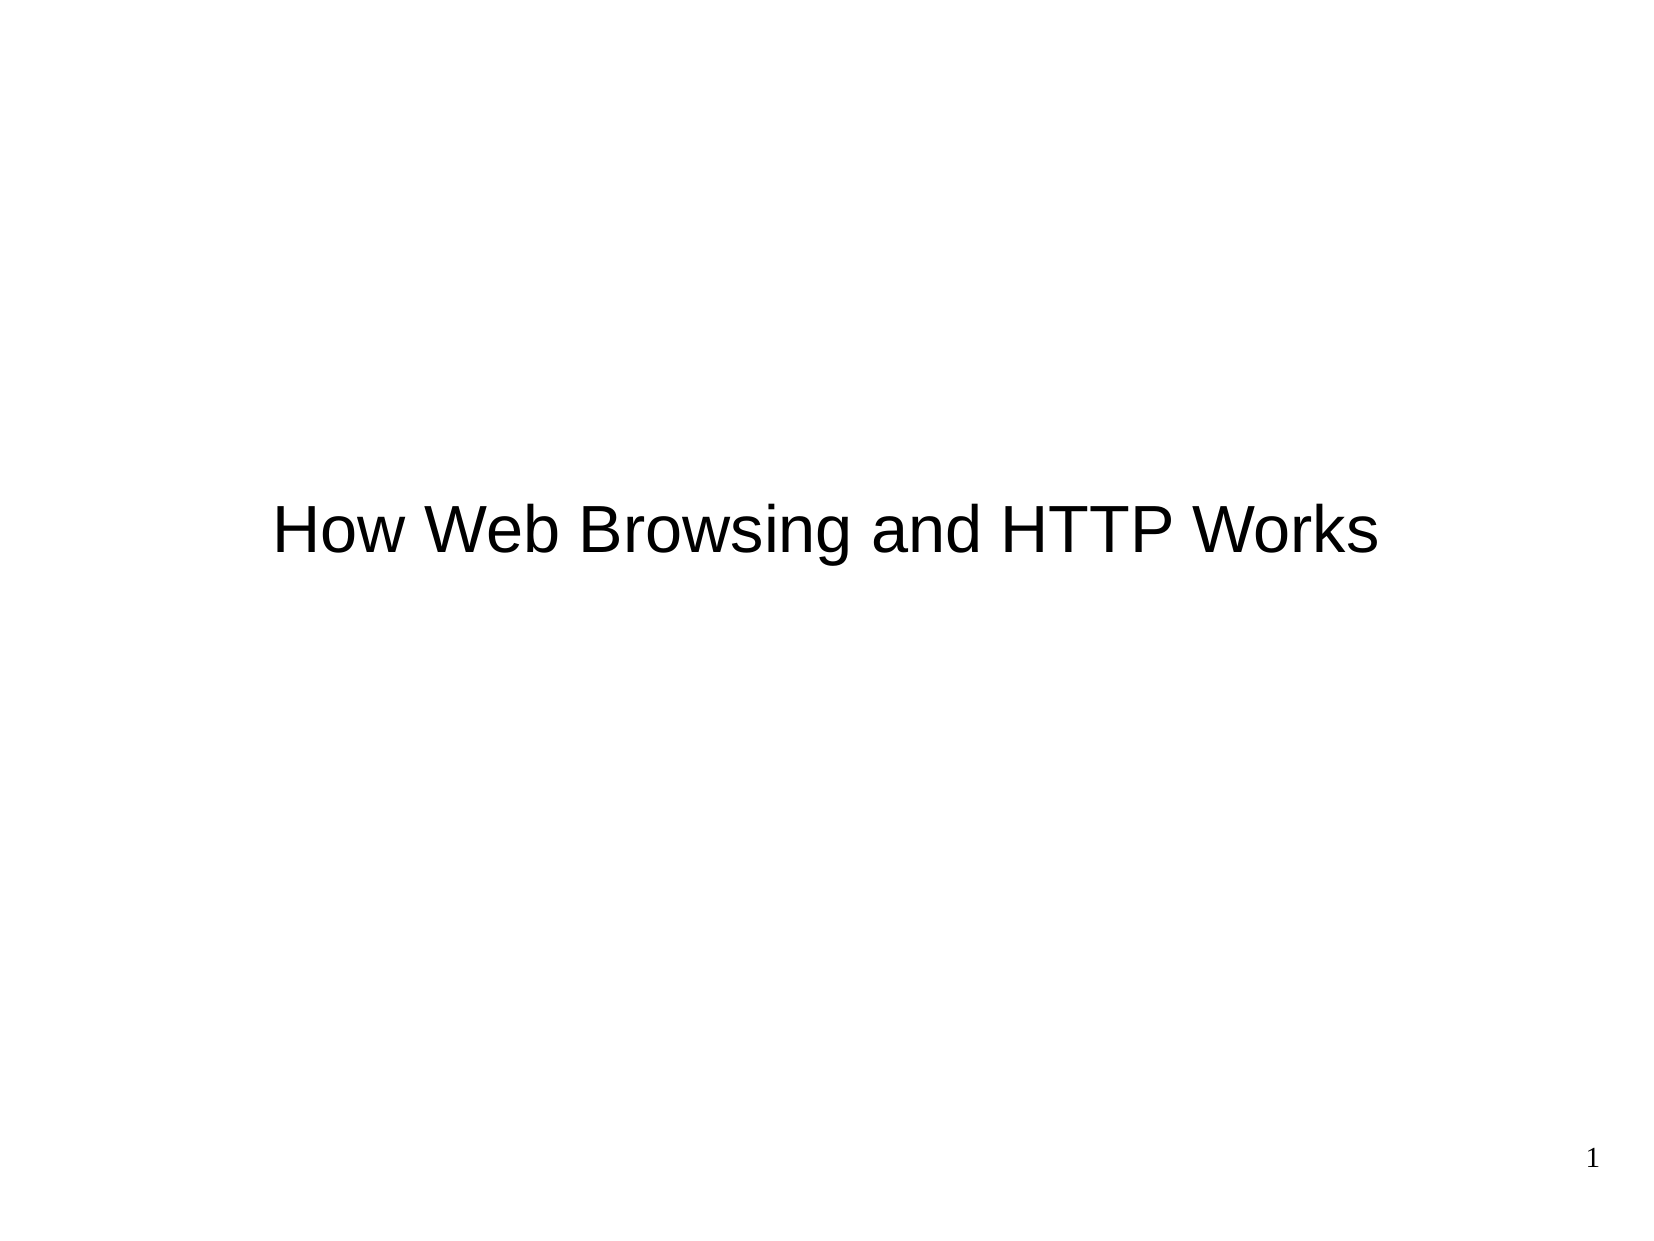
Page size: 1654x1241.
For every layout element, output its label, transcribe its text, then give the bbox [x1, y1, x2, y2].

subtitle How Web Browsing and HTTP Works [82, 49, 1571, 1010]
